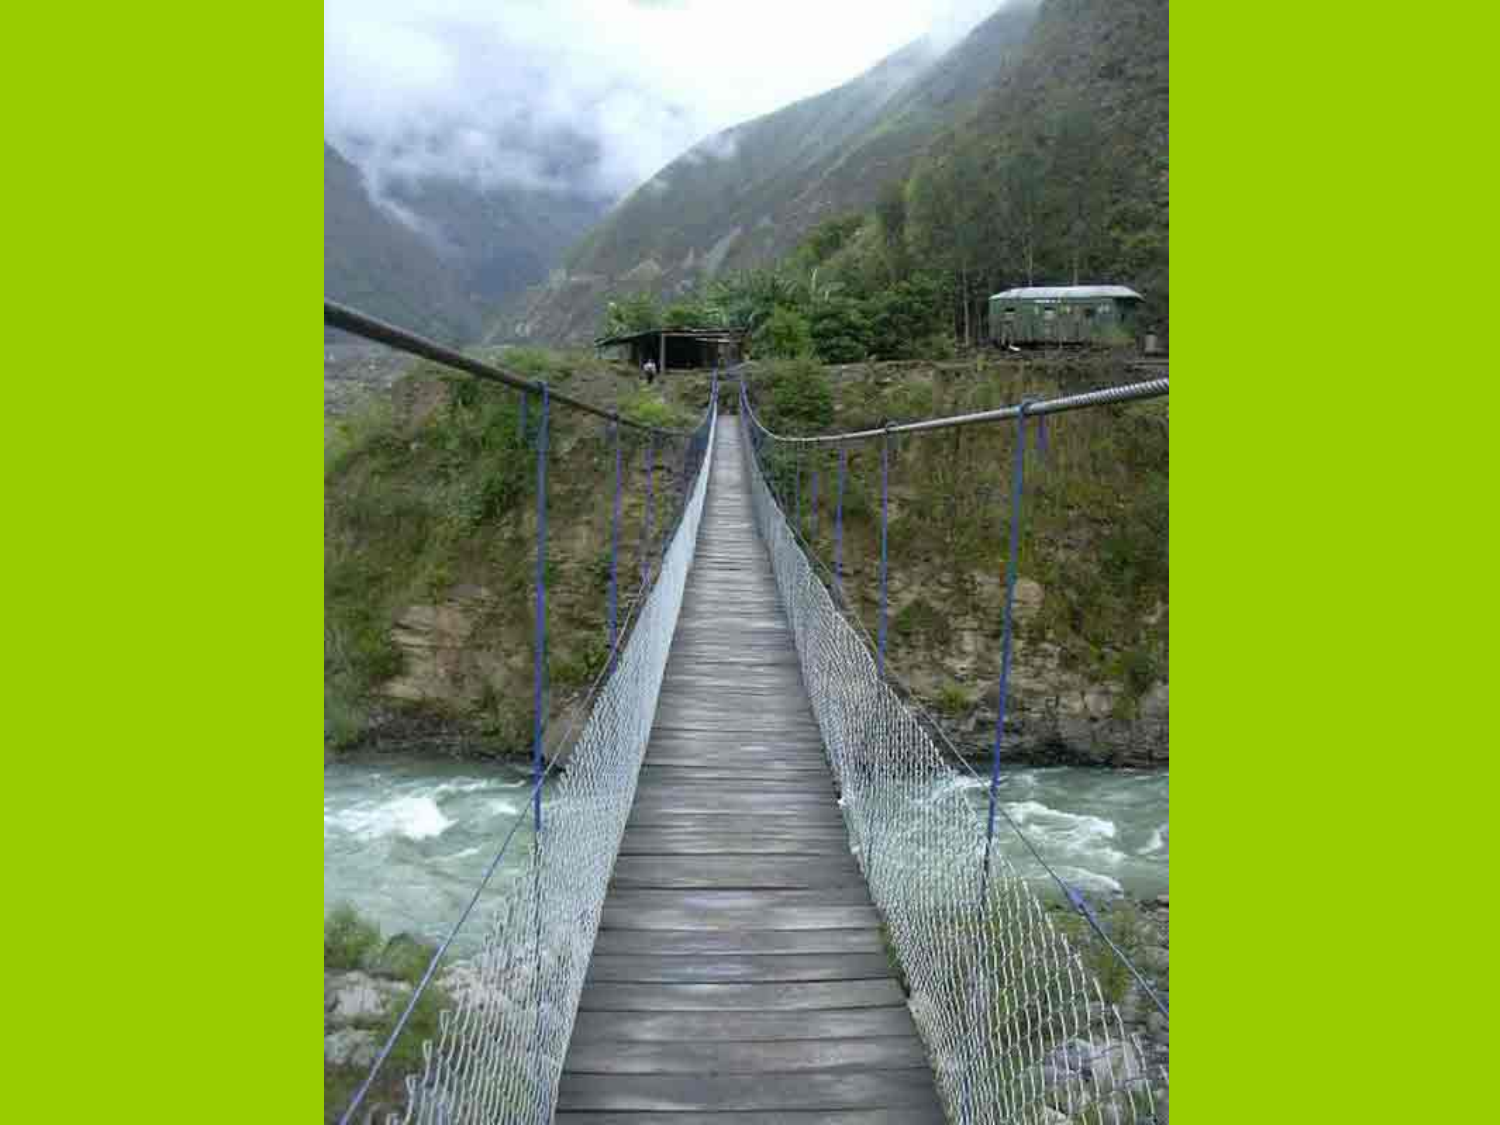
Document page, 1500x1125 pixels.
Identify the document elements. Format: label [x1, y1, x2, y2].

picture [324, 0, 1169, 1125]
